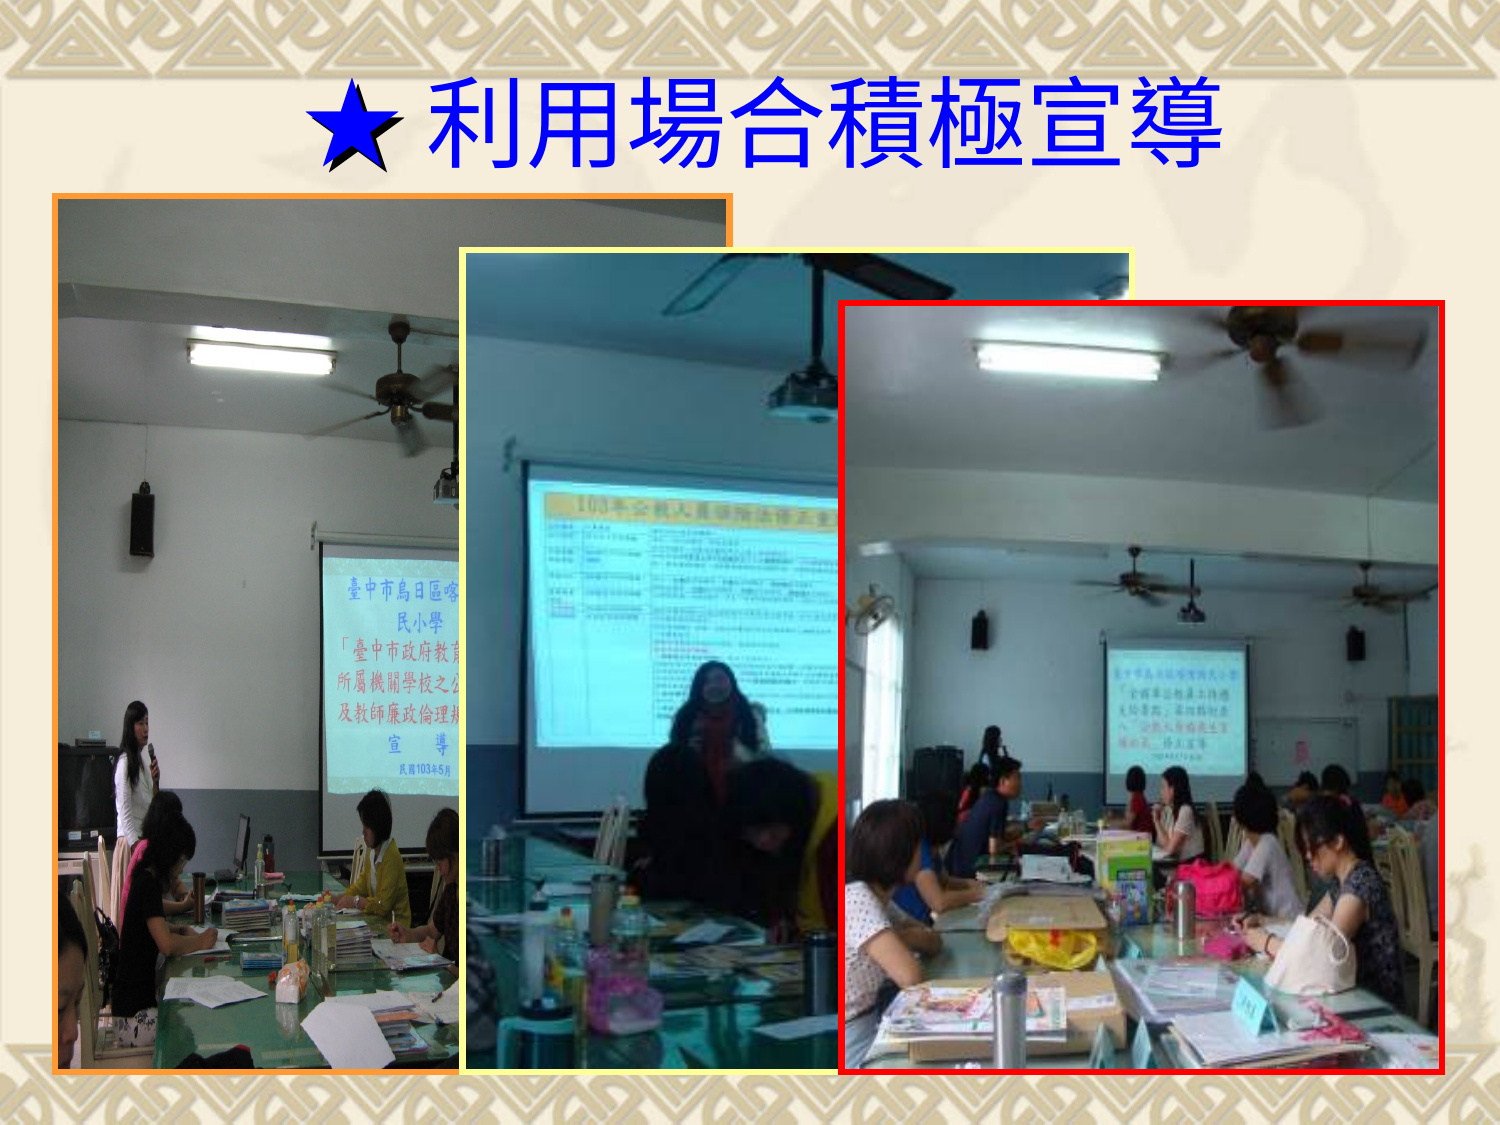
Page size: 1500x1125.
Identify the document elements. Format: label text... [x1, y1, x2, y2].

picture [0, 0, 1500, 1125]
text_box ★利用場合積極宣導 [63, 42, 1465, 200]
